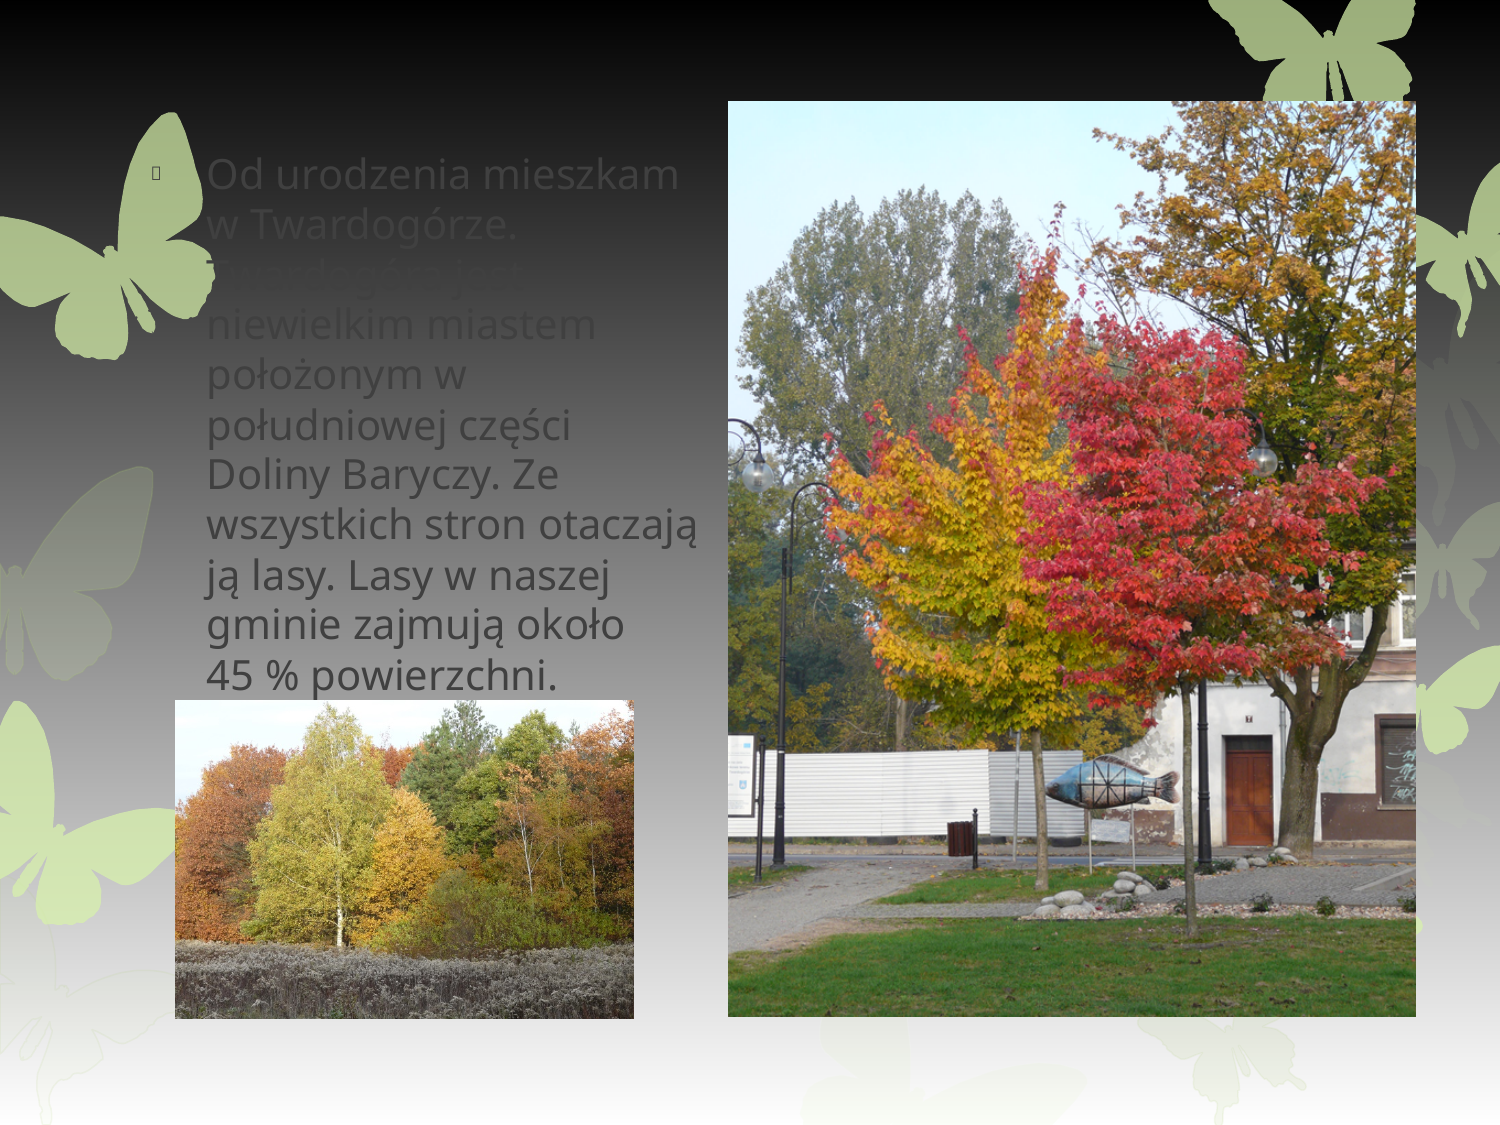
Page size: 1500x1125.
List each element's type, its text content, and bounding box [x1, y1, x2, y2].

picture [728, 101, 1416, 1018]
list Od urodzenia mieszkam w Twardogórze. Twardogóra jest niewielkim miastem położonym w południowej części Doliny Baryczy. Ze wszystkich stron otaczają ją lasy. Lasy w naszej gminie zajmują około 45 % powierzchni. [135, 140, 715, 681]
picture [175, 700, 634, 1019]
